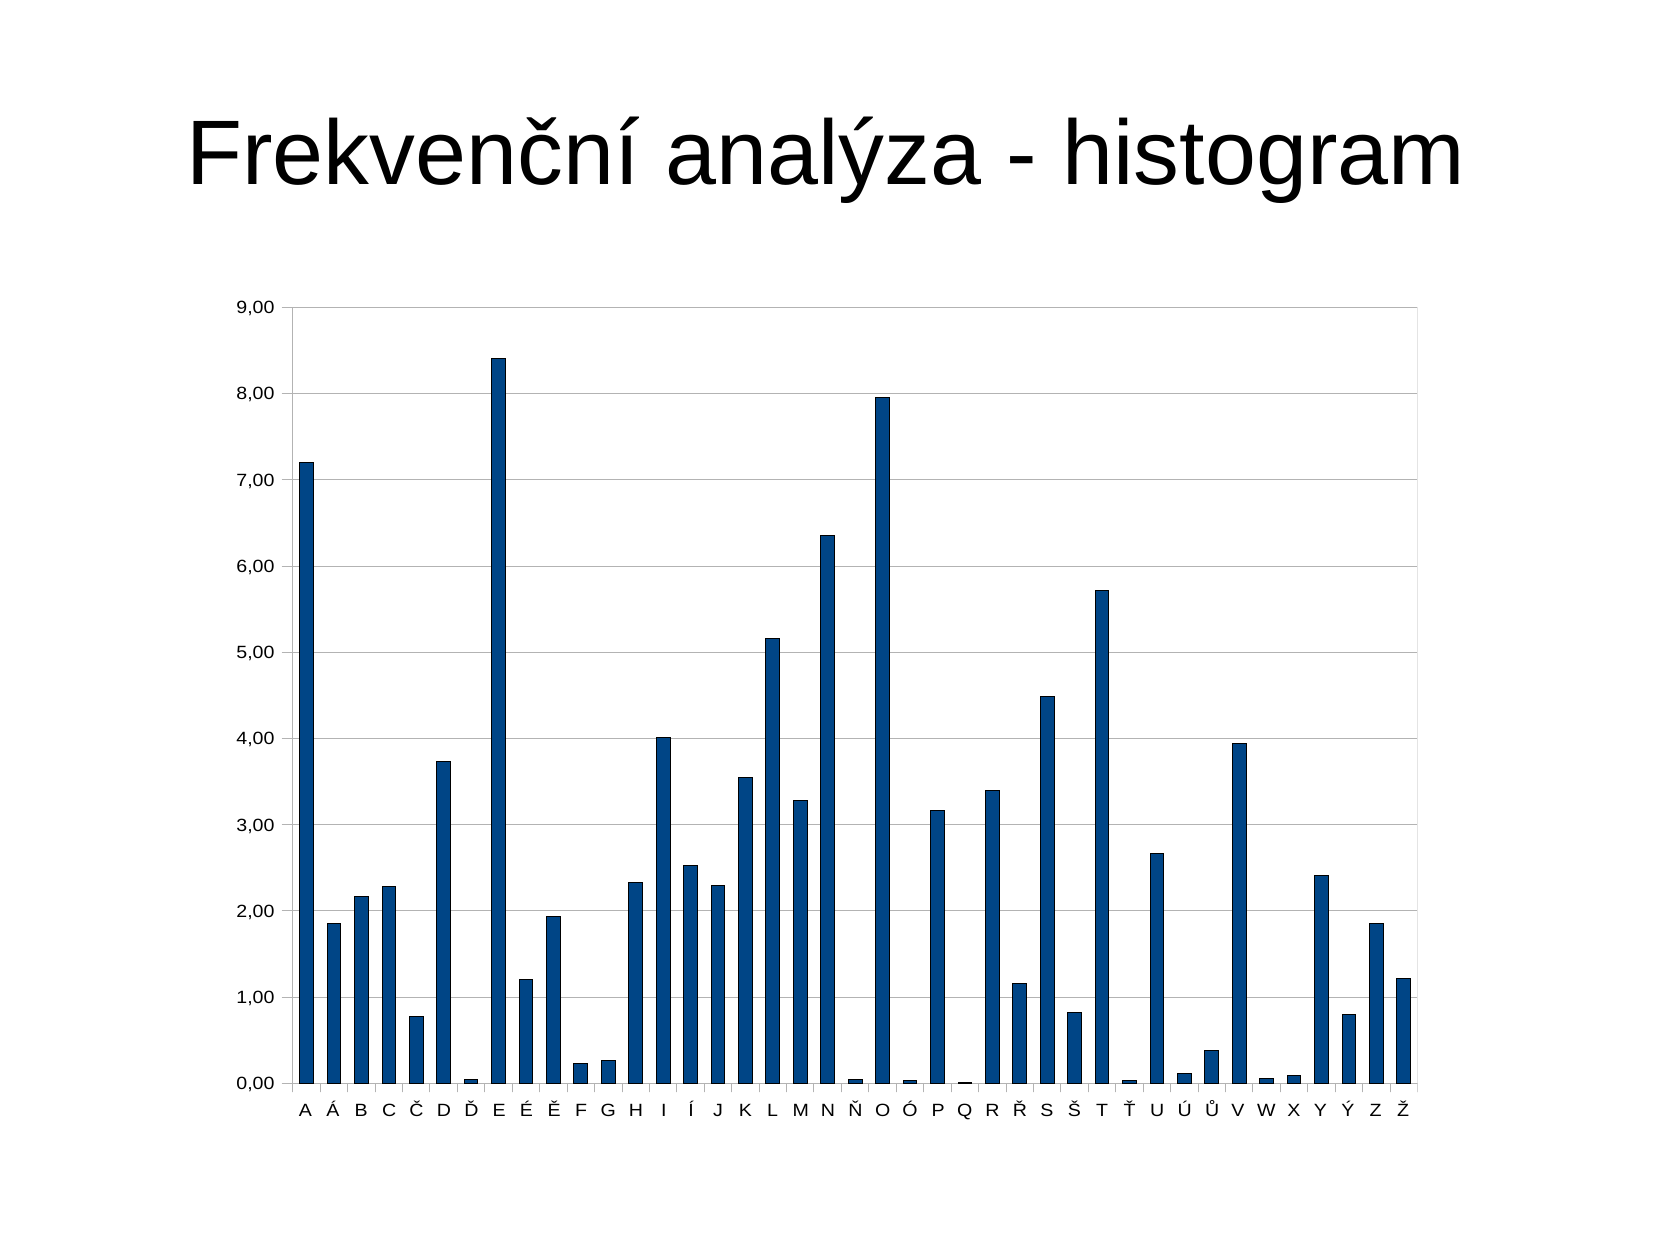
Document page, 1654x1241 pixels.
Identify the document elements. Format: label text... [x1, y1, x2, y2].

title Frekvenční analýza - histogram [82, 49, 1571, 257]
picture [236, 295, 1418, 1123]
